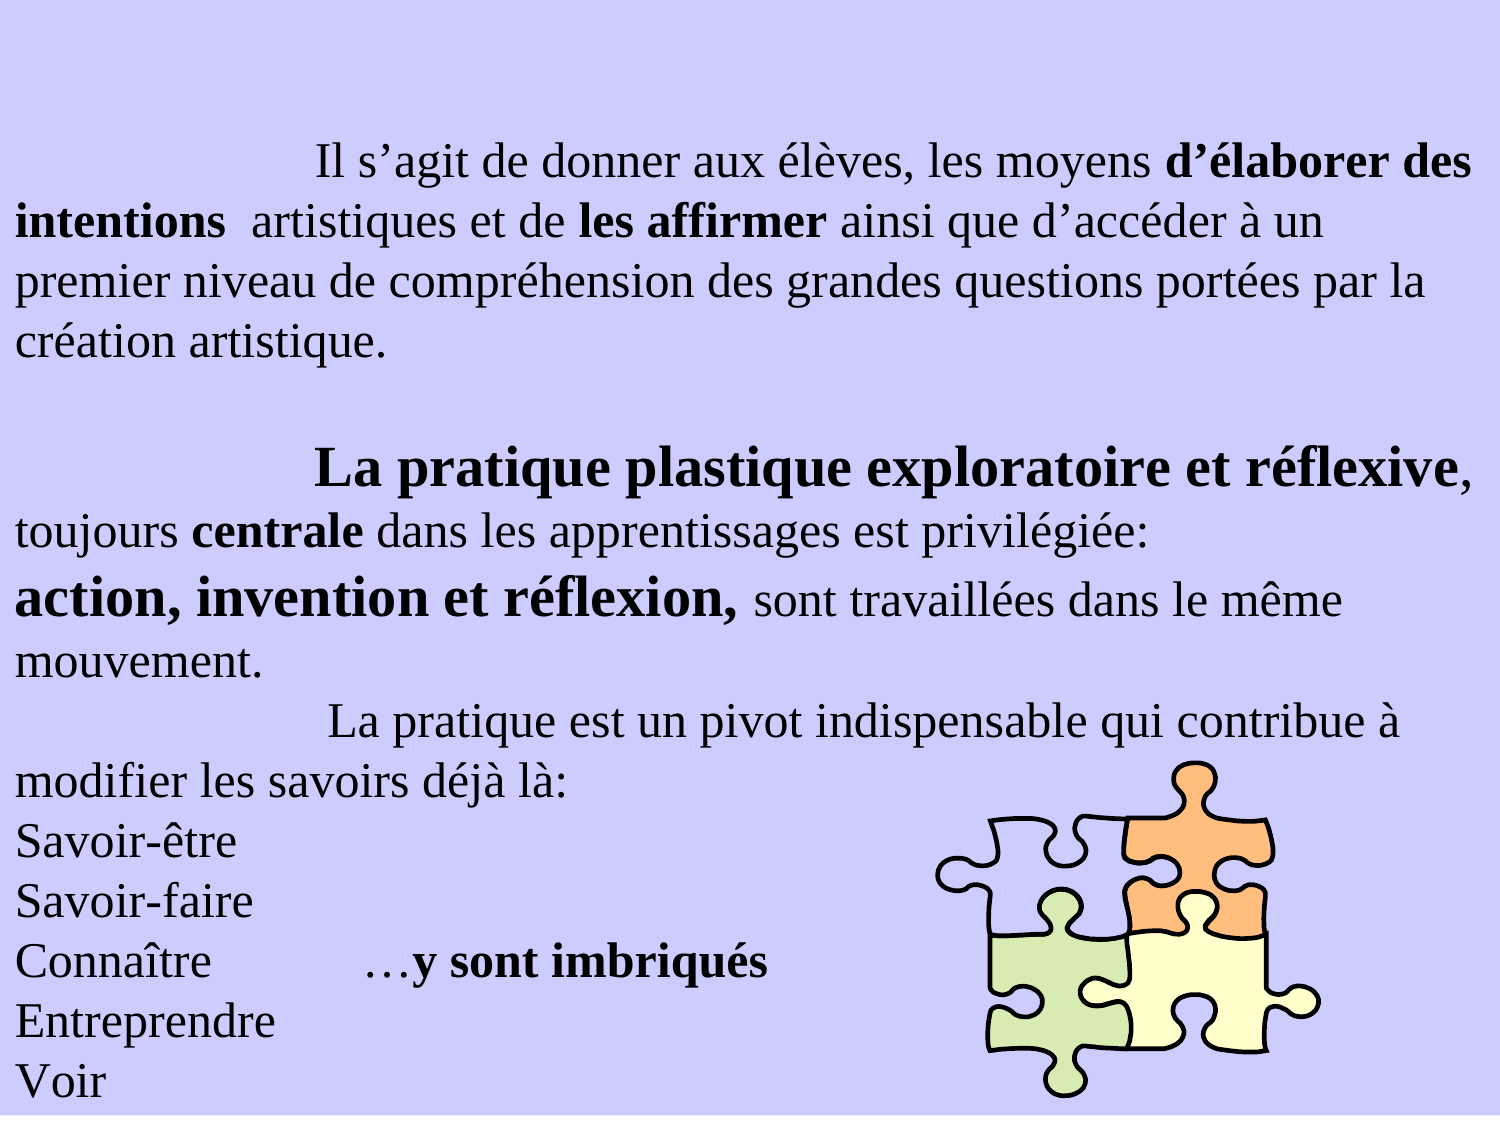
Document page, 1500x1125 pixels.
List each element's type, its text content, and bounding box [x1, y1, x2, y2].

text_box [937, 762, 1319, 1096]
text_box Il s’agit de donner aux élèves, les moyens d’élaborer des intentions artistiques et de les affirmer ainsi que d’accéder à un premier niveau de compréhension des grandes questions portées par la création artistique. La pratique plastique exploratoire et réflexive, toujours centrale dans les apprentissages est privilégiée: action, invention et réflexion, sont travaillées dans le même mouvement. La pratique est un pivot indispensable qui contribue à modifier les savoirs déjà là: Savoir-être Savoir-faire Connaître …y sont imbriqués Entreprendre Voir [0, 0, 1500, 1116]
